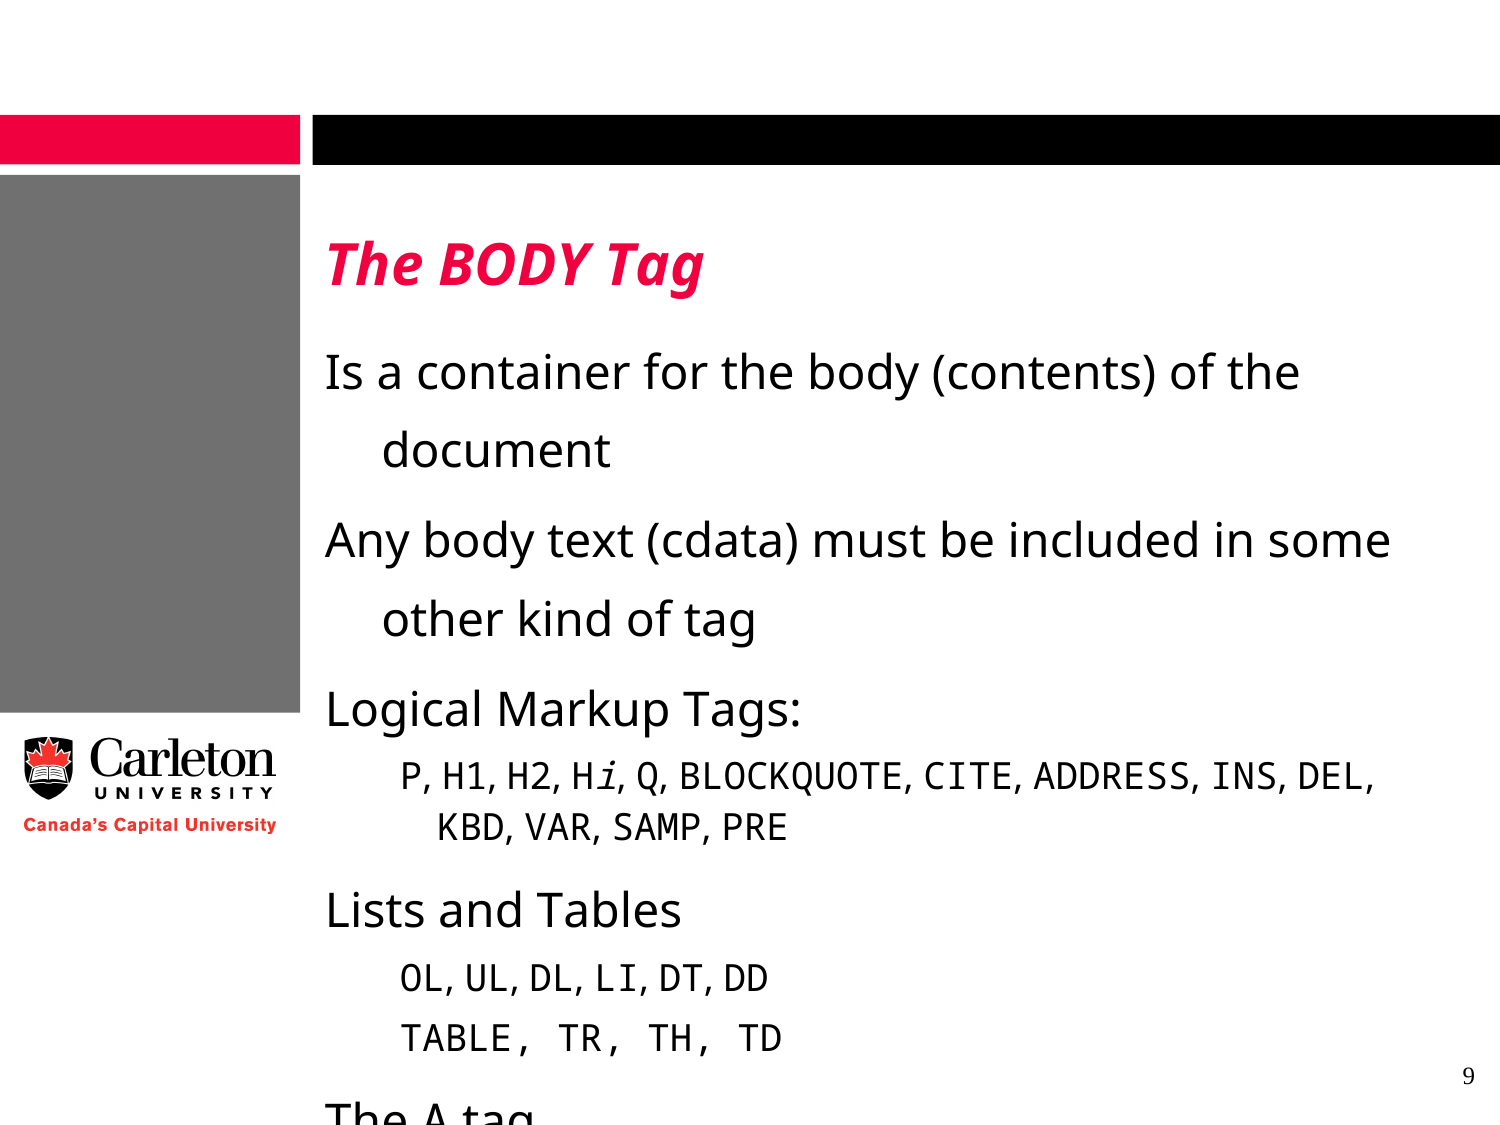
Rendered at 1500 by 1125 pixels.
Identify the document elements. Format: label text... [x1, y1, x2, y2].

picture [24, 737, 276, 834]
list Is a container for the body (contents) of the document Any body text (cdata) must be included in some other kind of tag Logical Markup Tags: P, H1, H2, Hi, Q, BLOCKQUOTE, CITE, ADDRESS, INS, DEL, KBD, VAR, SAMP, PRE Lists and Tables OL, UL, DL, LI, DT, DD TABLE, TR, TH, TD The A tag As a source or as a target [324, 324, 1450, 1083]
title The BODY Tag [324, 194, 1450, 324]
